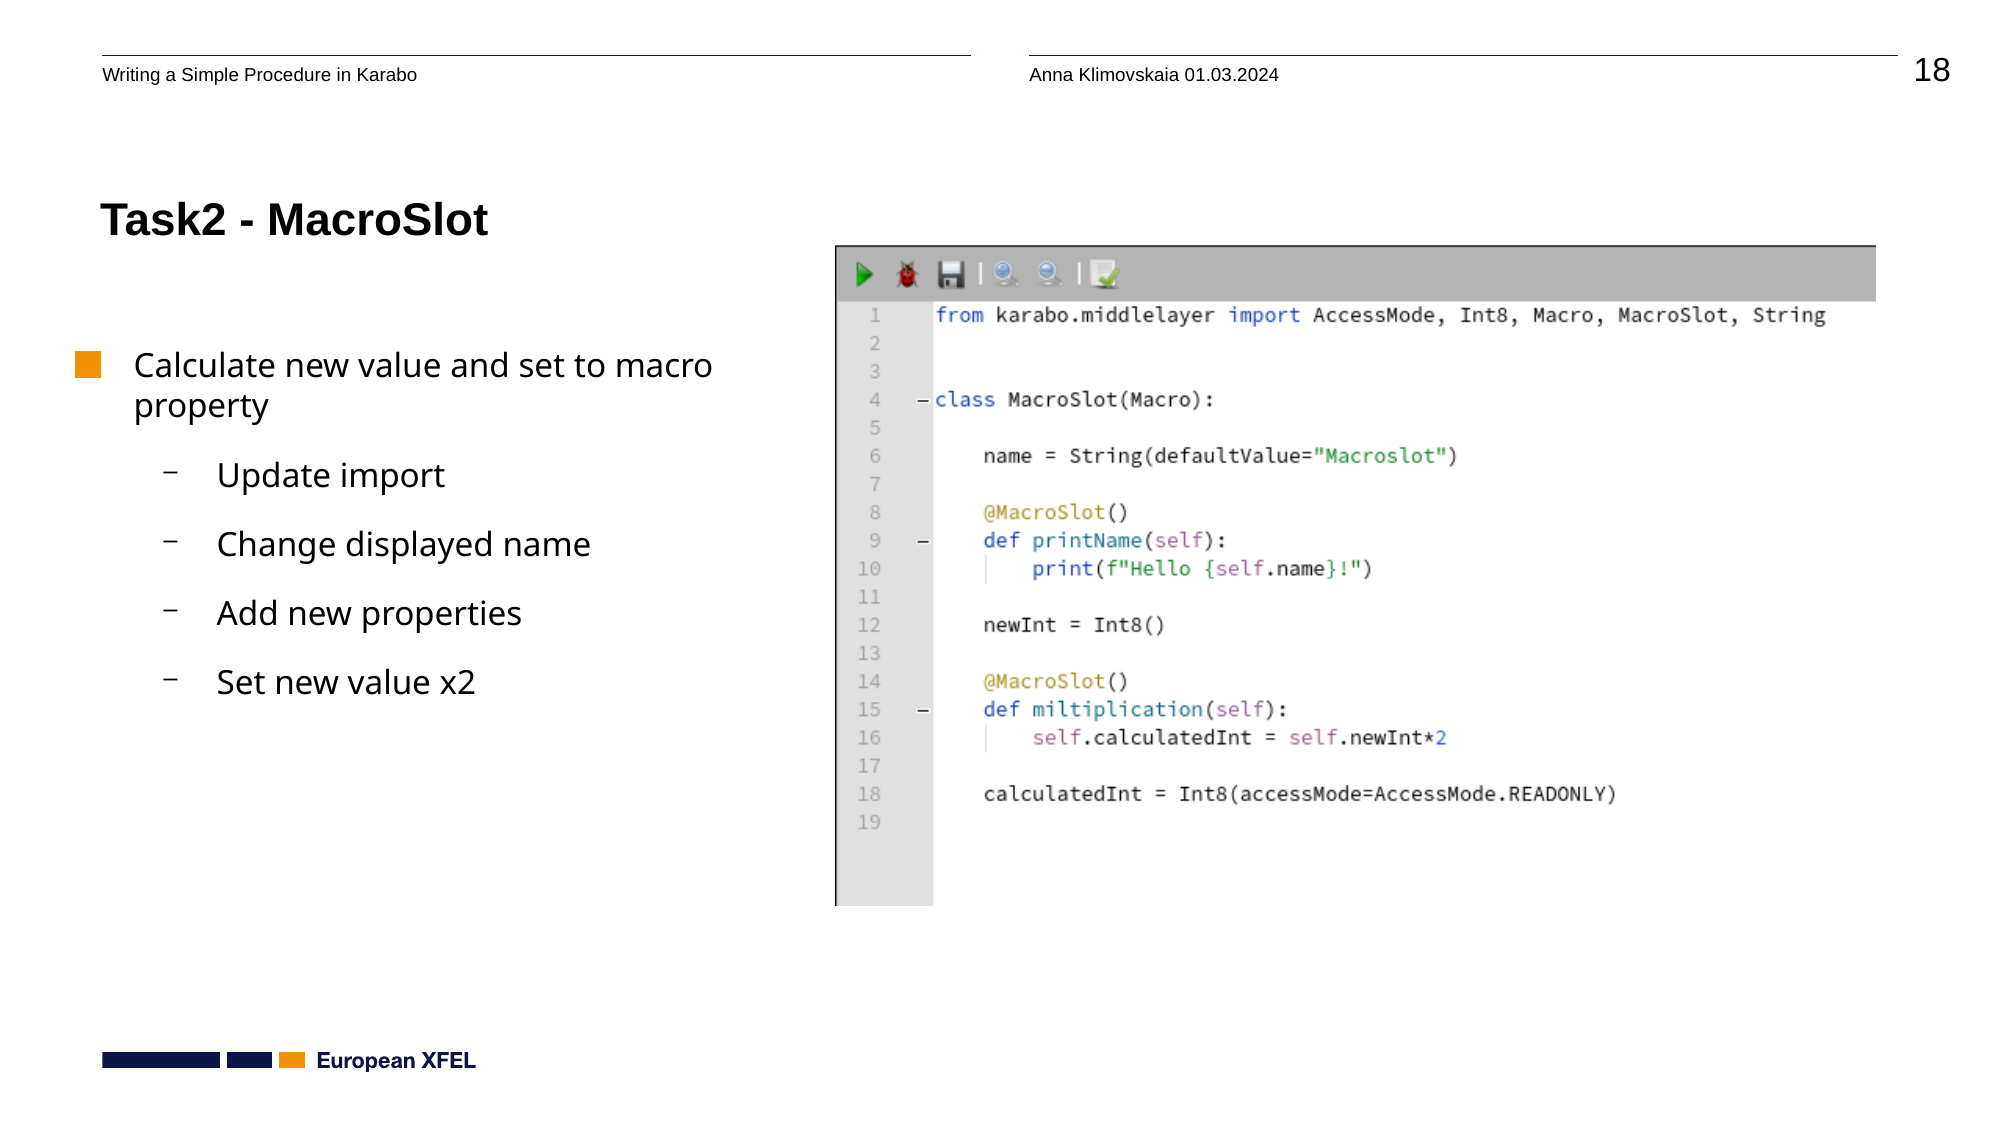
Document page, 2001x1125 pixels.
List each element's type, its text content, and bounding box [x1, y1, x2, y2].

list Calculate new value and set to macro property Update import Change displayed name Add new properties Set new value x2 [75, 304, 835, 796]
picture [835, 244, 1876, 906]
title Task2 - MacroSlot [100, 116, 1898, 245]
